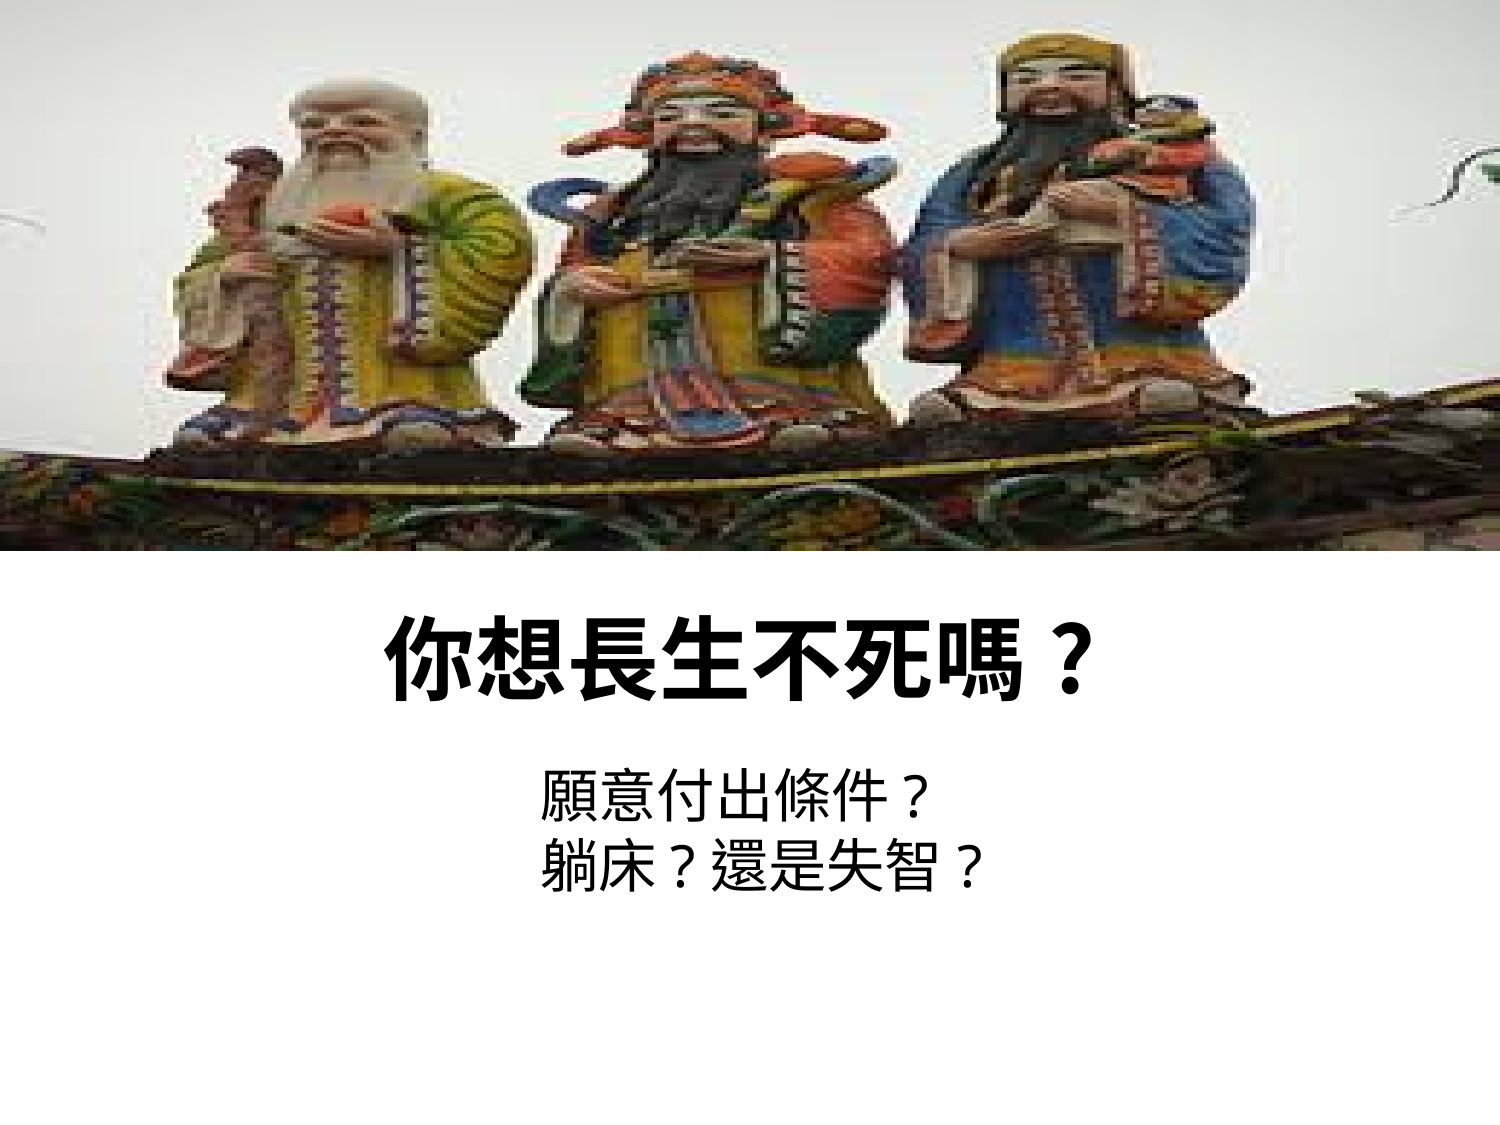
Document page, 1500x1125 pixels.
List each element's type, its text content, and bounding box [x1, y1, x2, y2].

title 你想長生不死嗎? [75, 562, 1425, 752]
text_box 願意付出條件? 躺床?還是失智? [525, 751, 975, 977]
picture [0, 0, 1500, 551]
